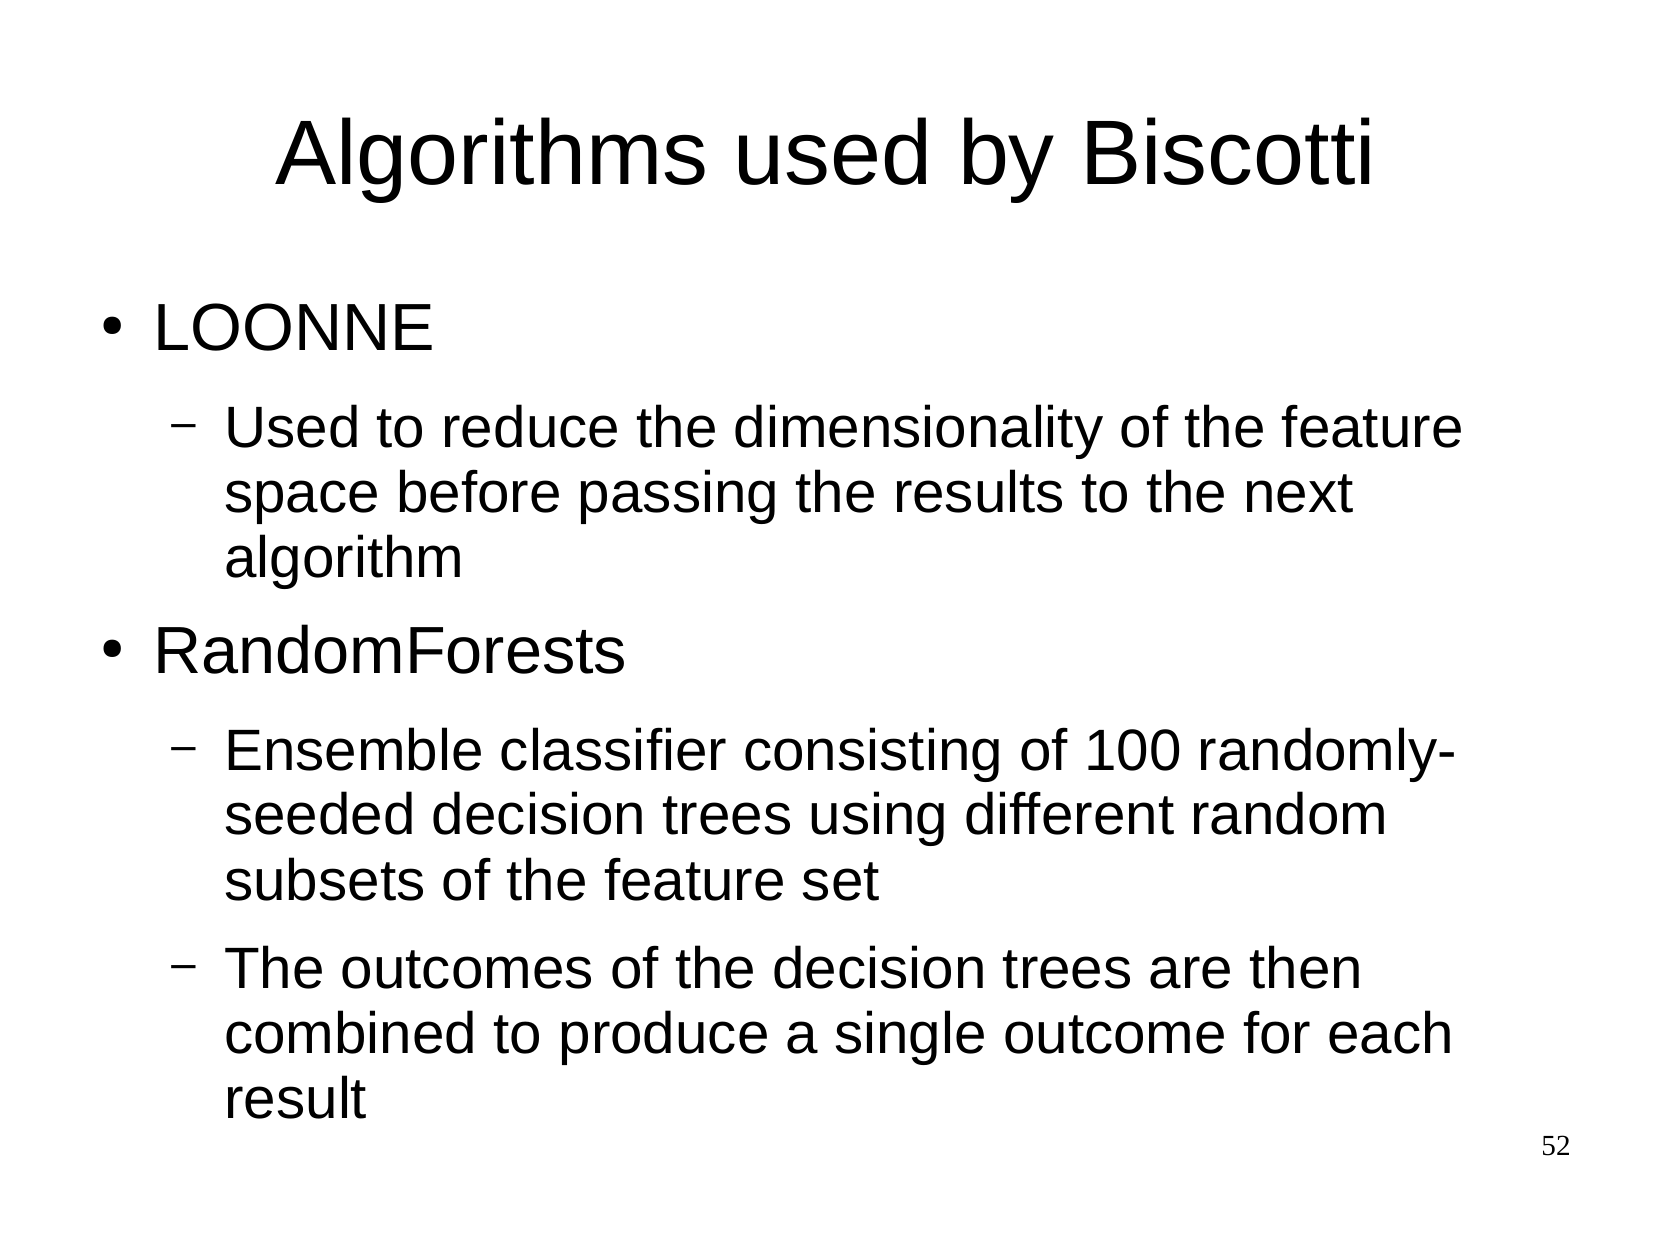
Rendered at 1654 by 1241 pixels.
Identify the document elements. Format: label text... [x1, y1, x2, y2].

list LOONNE Used to reduce the dimensionality of the feature space before passing the results to the next algorithm RandomForests Ensemble classifier consisting of 100 randomly-seeded decision trees using different random subsets of the feature set The outcomes of the decision trees are then combined to produce a single outcome for each result [82, 290, 1571, 1132]
title Algorithms used by Biscotti [82, 49, 1571, 257]
